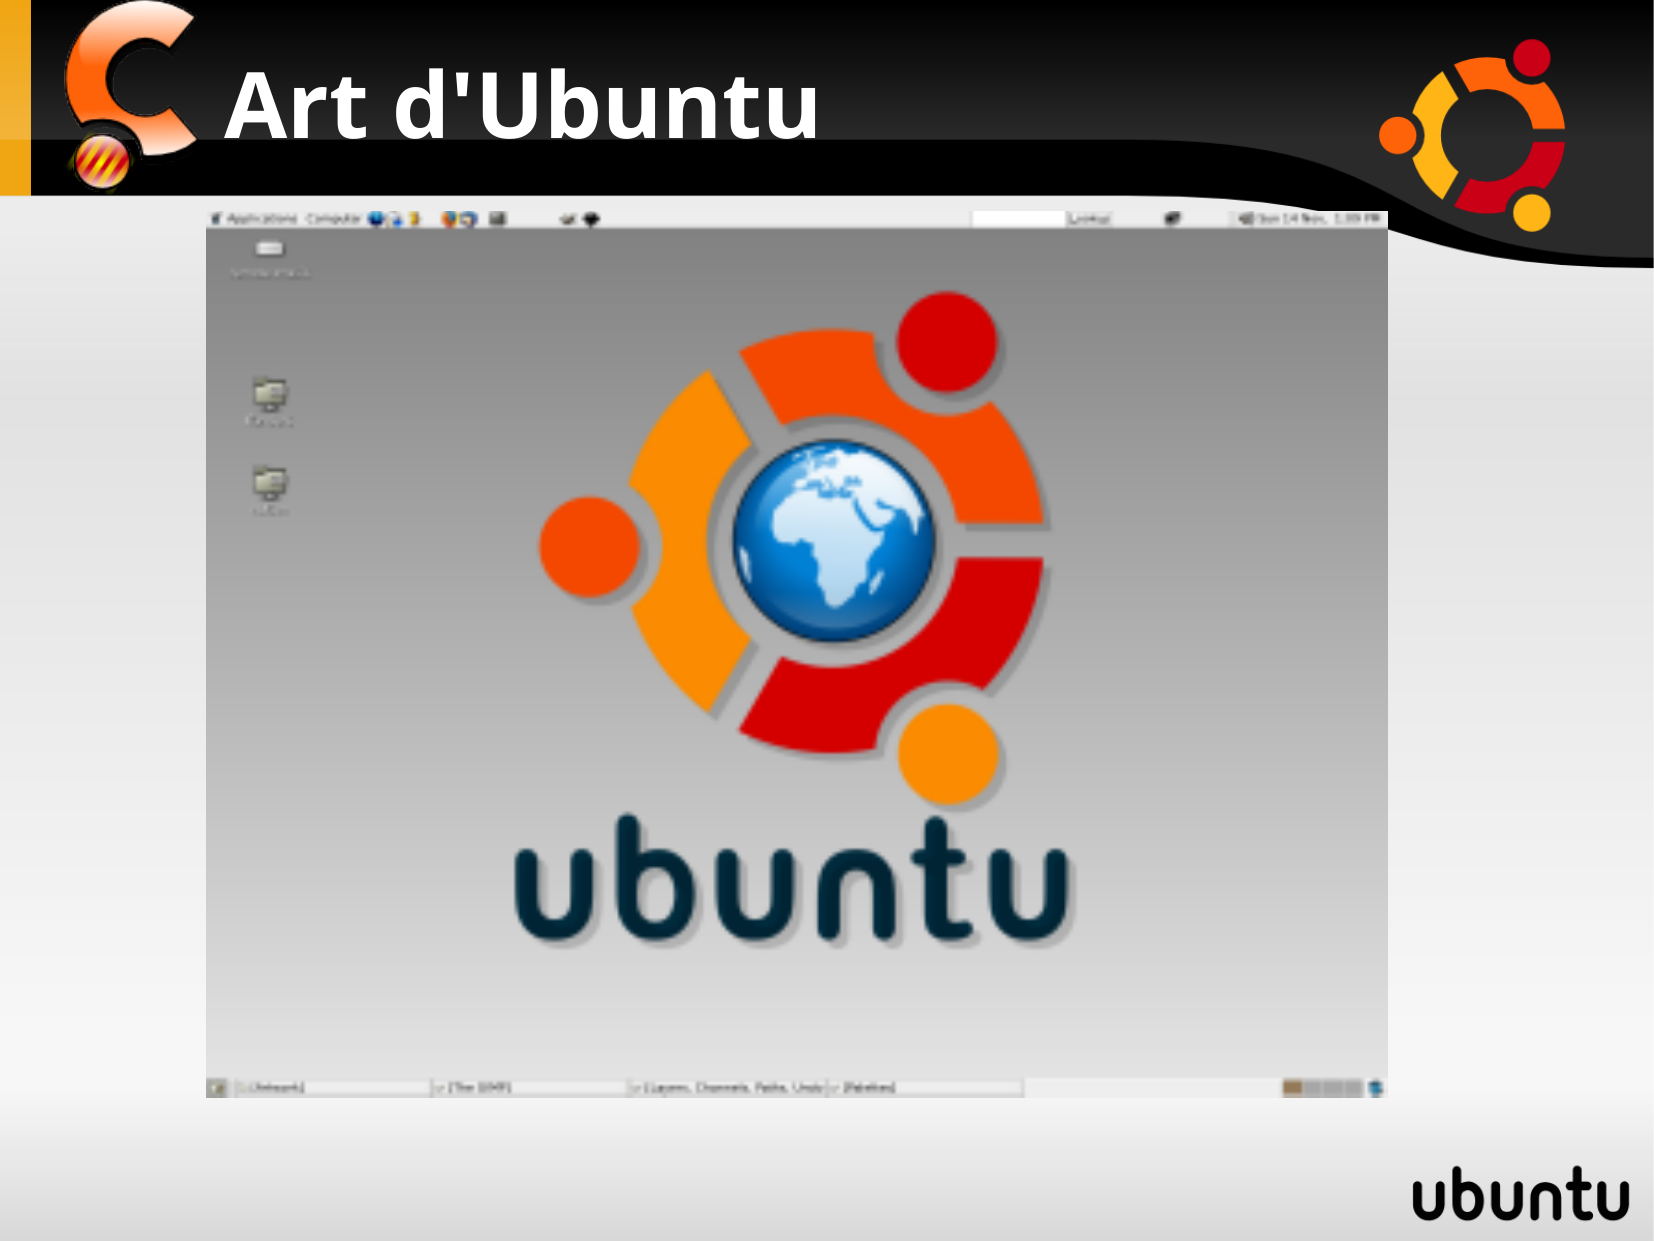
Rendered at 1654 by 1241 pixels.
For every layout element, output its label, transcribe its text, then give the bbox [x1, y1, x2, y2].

title Art d'Ubuntu [76, 0, 1565, 208]
picture [0, 0, 1654, 1241]
